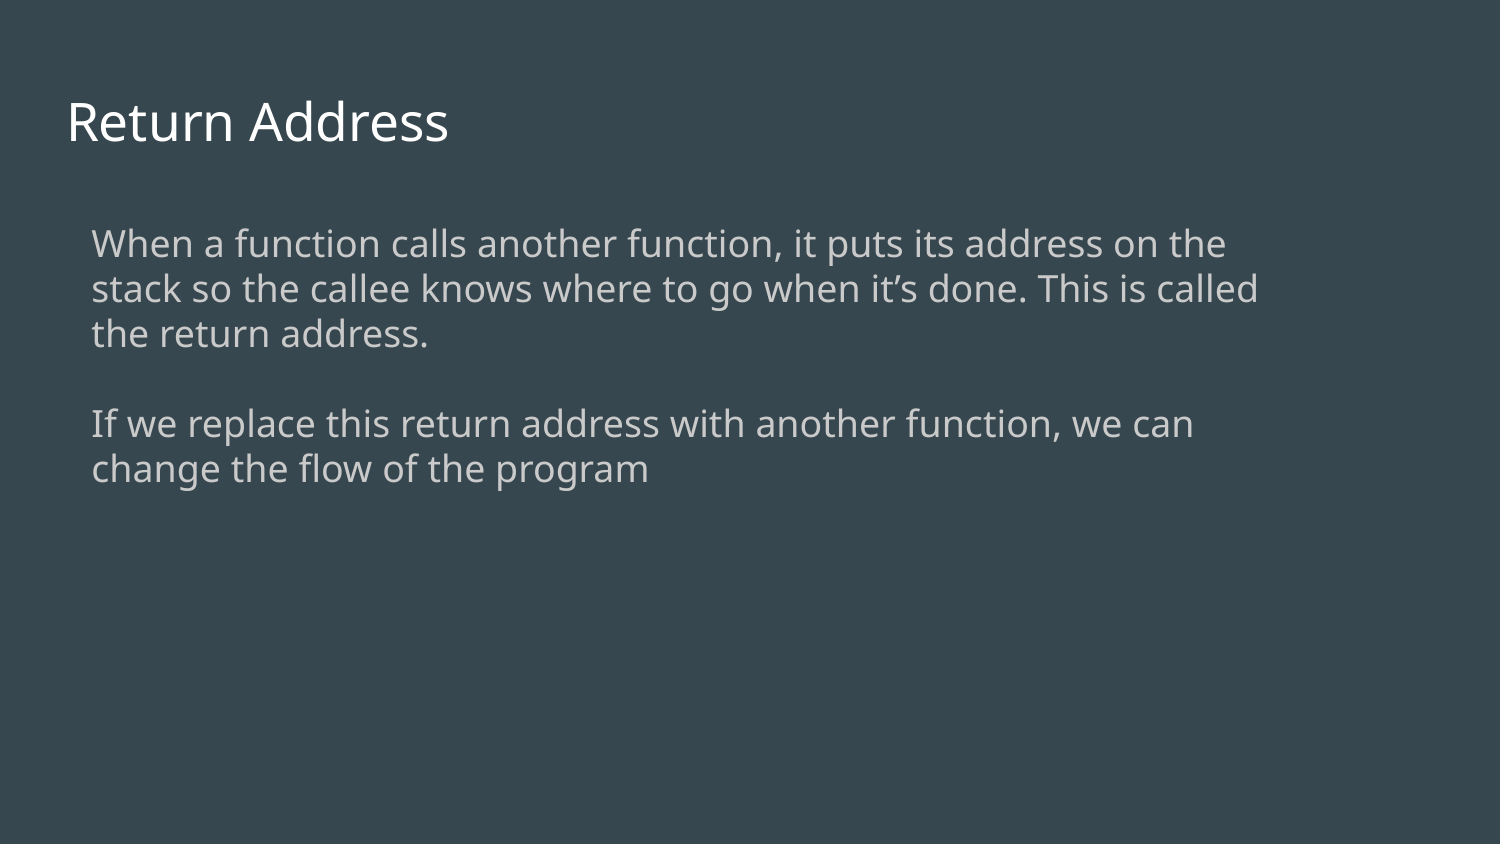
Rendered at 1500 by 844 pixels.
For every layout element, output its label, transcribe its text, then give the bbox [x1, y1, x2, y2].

title Return Address [51, 72, 1449, 167]
text_box When a function calls another function, it puts its address on the stack so the callee knows where to go when it’s done. This is called the return address. If we replace this return address with another function, we can change the flow of the program [76, 205, 1283, 363]
